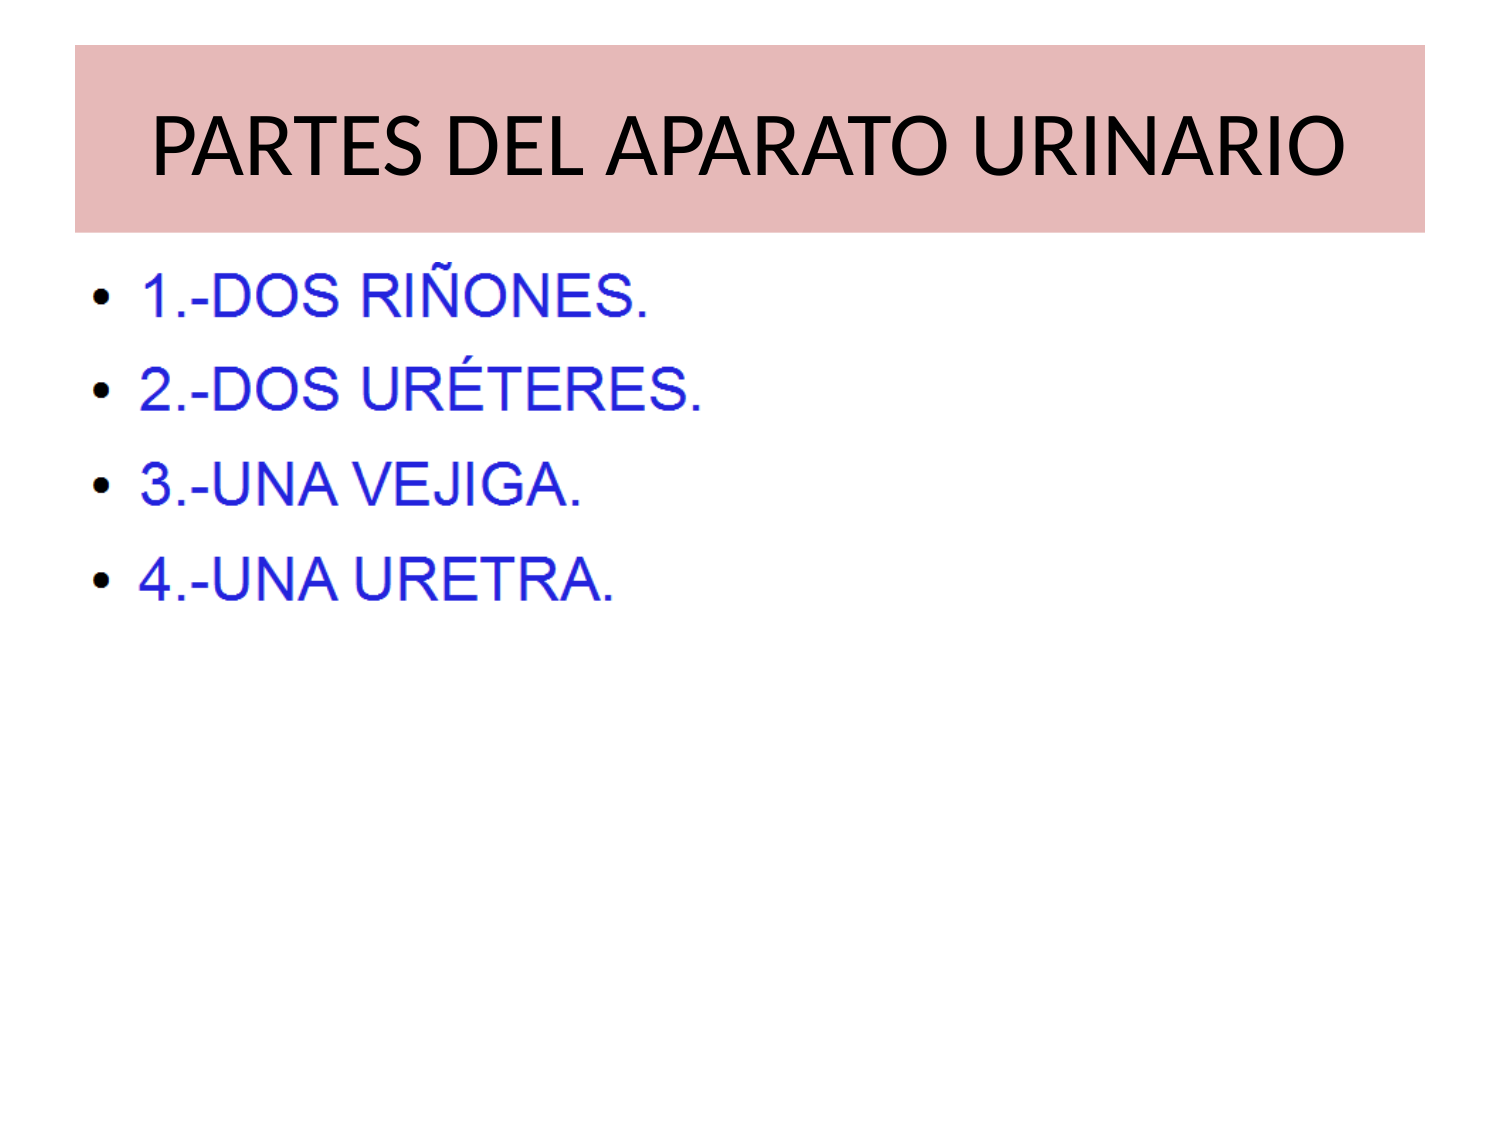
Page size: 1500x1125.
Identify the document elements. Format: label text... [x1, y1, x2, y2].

title PARTES DEL APARATO URINARIO [75, 45, 1425, 233]
picture [75, 262, 1425, 1005]
